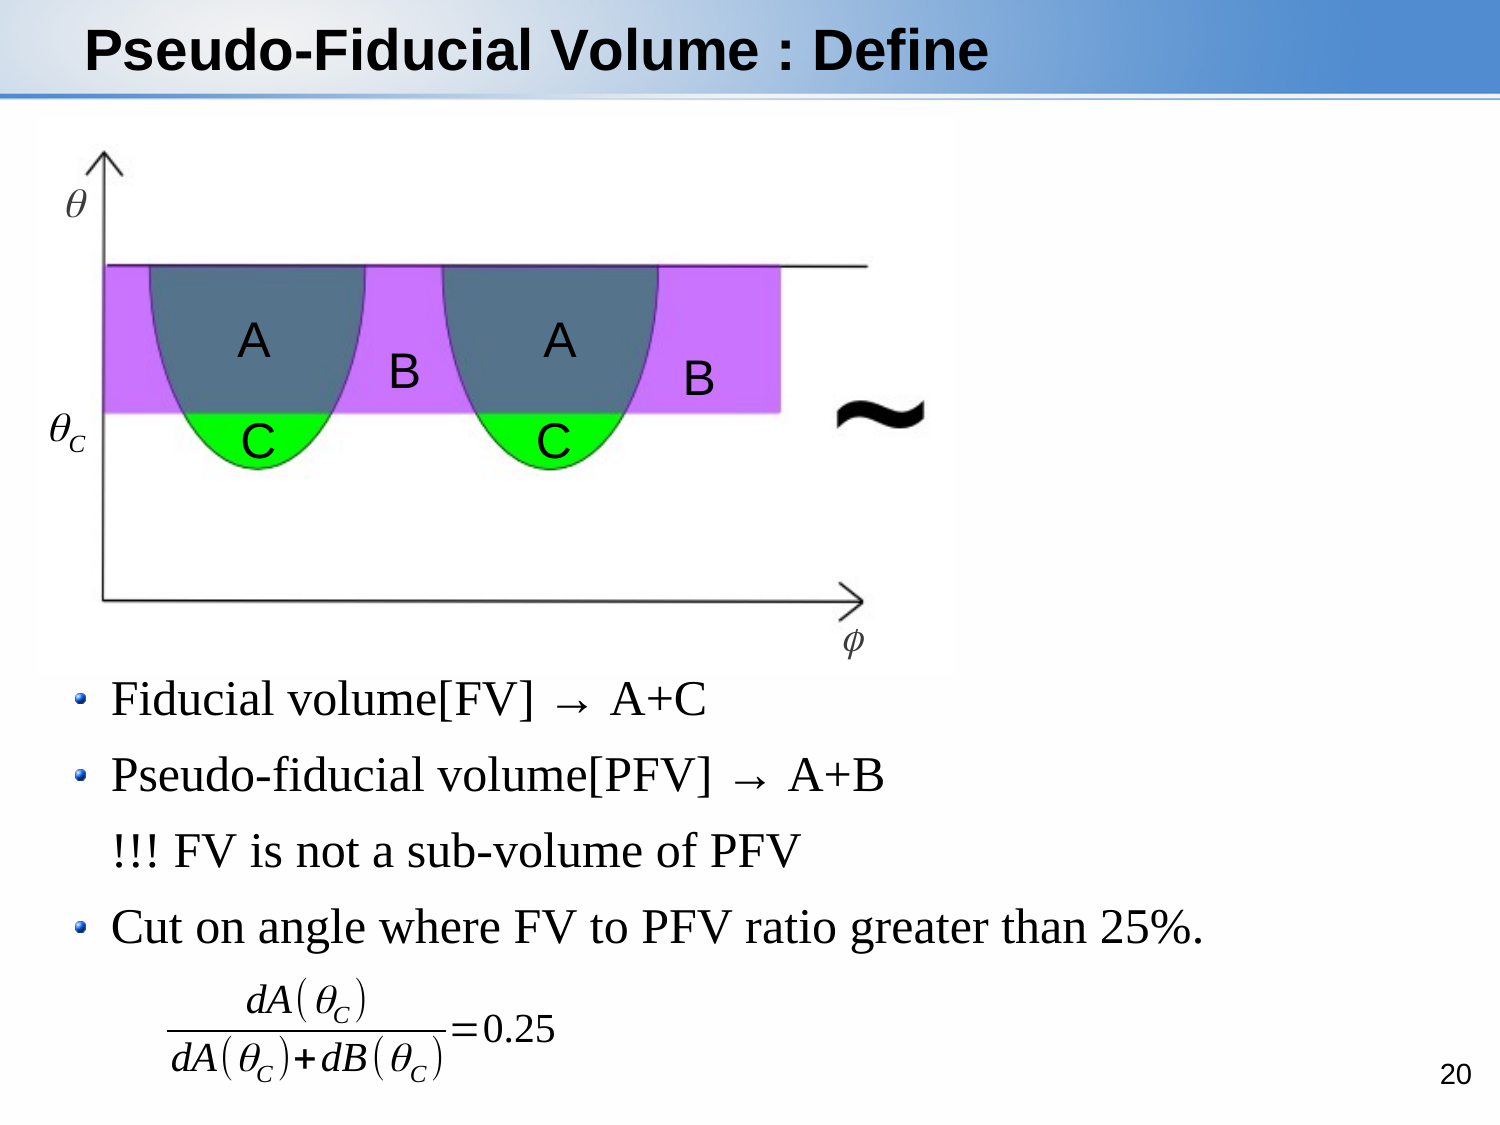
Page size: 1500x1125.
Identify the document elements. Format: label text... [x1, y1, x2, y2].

text_box C [520, 400, 587, 476]
text_box B [667, 337, 731, 413]
chart [40, 412, 94, 458]
title Pseudo-Fiducial Volume : Define [49, 5, 1447, 101]
list Fiducial volume[FV] → A+C Pseudo-fiducial volume[PFV] → A+B !!! FV is not a sub-volume of PFV Cut on angle where FV to PFV ratio greater than 25%. [75, 671, 1426, 1009]
text_box A [222, 299, 286, 376]
text_box B [373, 331, 437, 407]
chart [834, 629, 953, 689]
chart [55, 187, 90, 220]
text_box A [528, 300, 592, 376]
text_box C [225, 400, 292, 476]
chart [158, 975, 563, 1088]
picture [0, 0, 1500, 1125]
